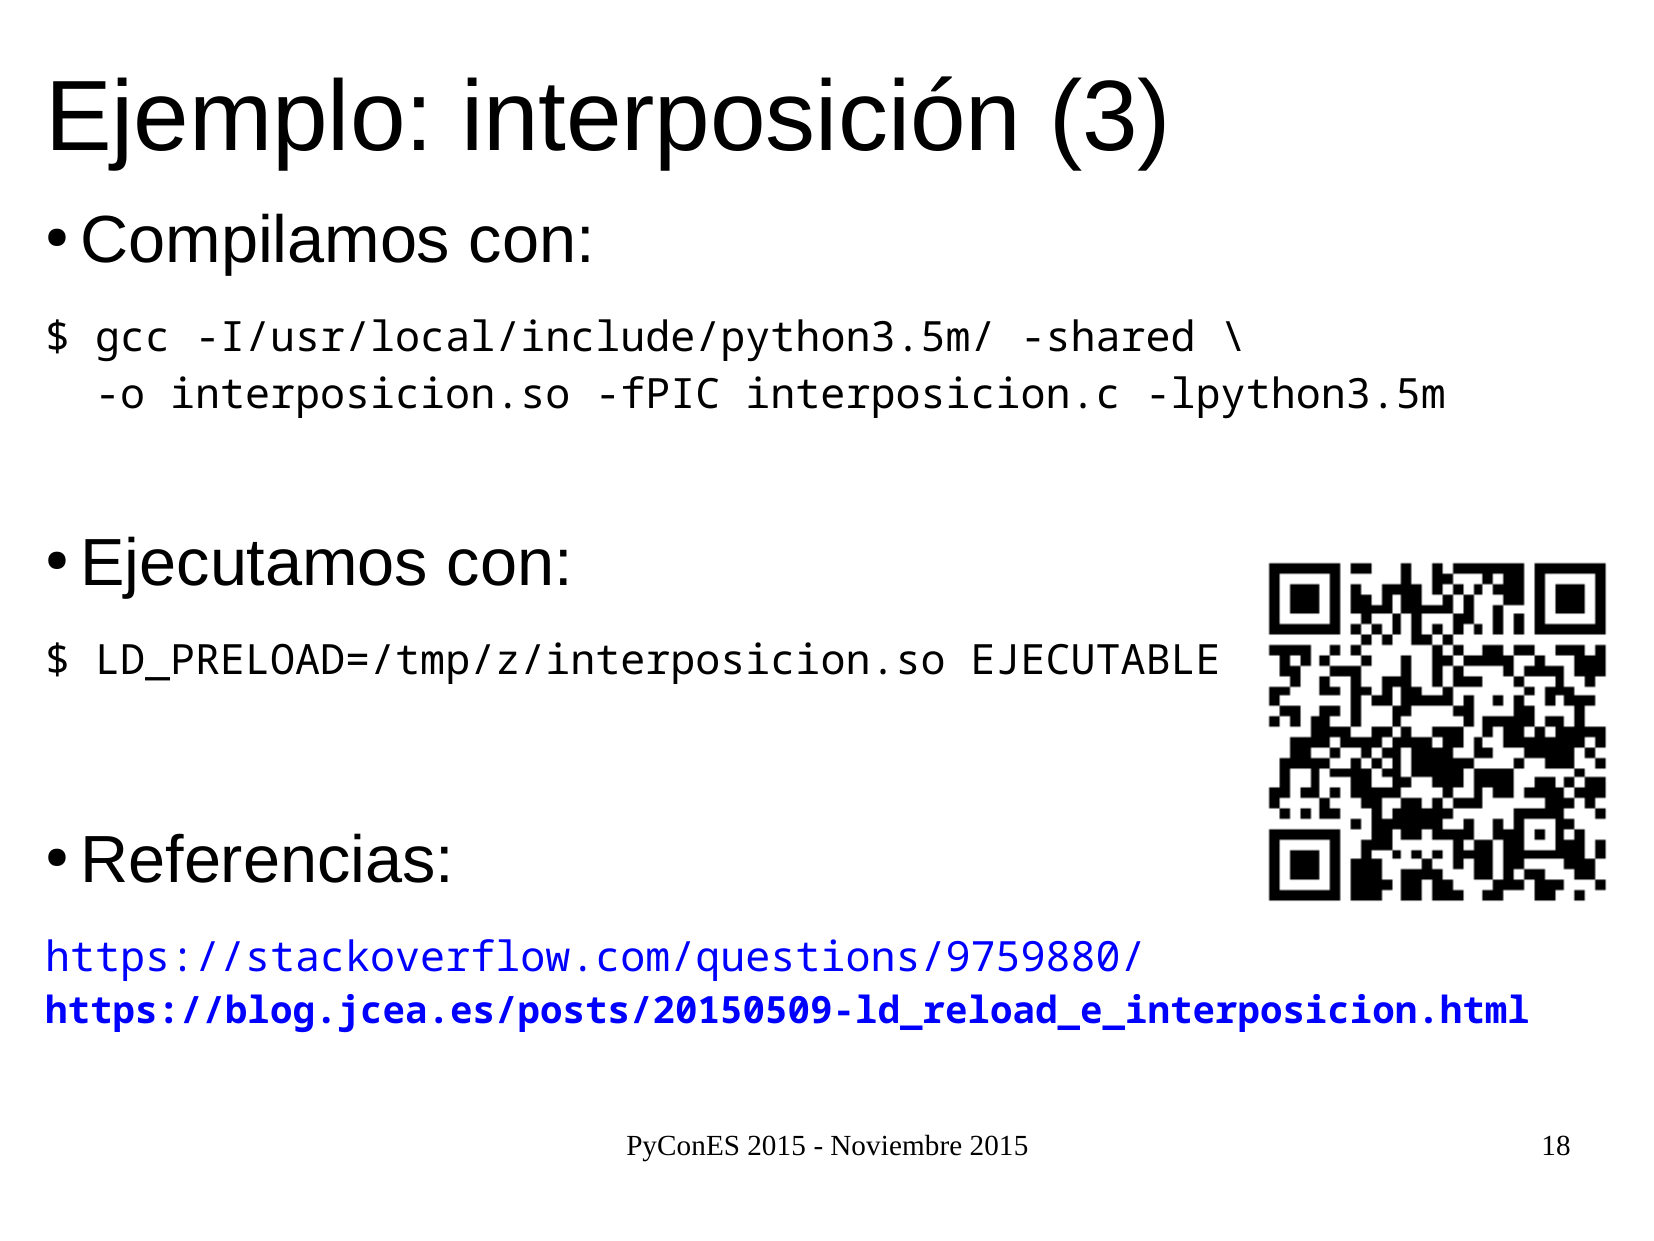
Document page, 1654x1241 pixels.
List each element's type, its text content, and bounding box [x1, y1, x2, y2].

picture [1230, 524, 1648, 943]
subtitle Ejemplo: interposición (3) Compilamos con: $ gcc -I/usr/local/include/python3.5m/ -shared \ -o interposicion.so -fPIC interposicion.c -lpython3.5m Ejecutamos con: $ LD_PRELOAD=/tmp/z/interposicion.so EJECUTABLE Referencias: https://stackoverflow.com/questions/9759880/ https://blog.jcea.es/posts/20150509-ld_reload_e_interposicion.html [45, 60, 1606, 1096]
